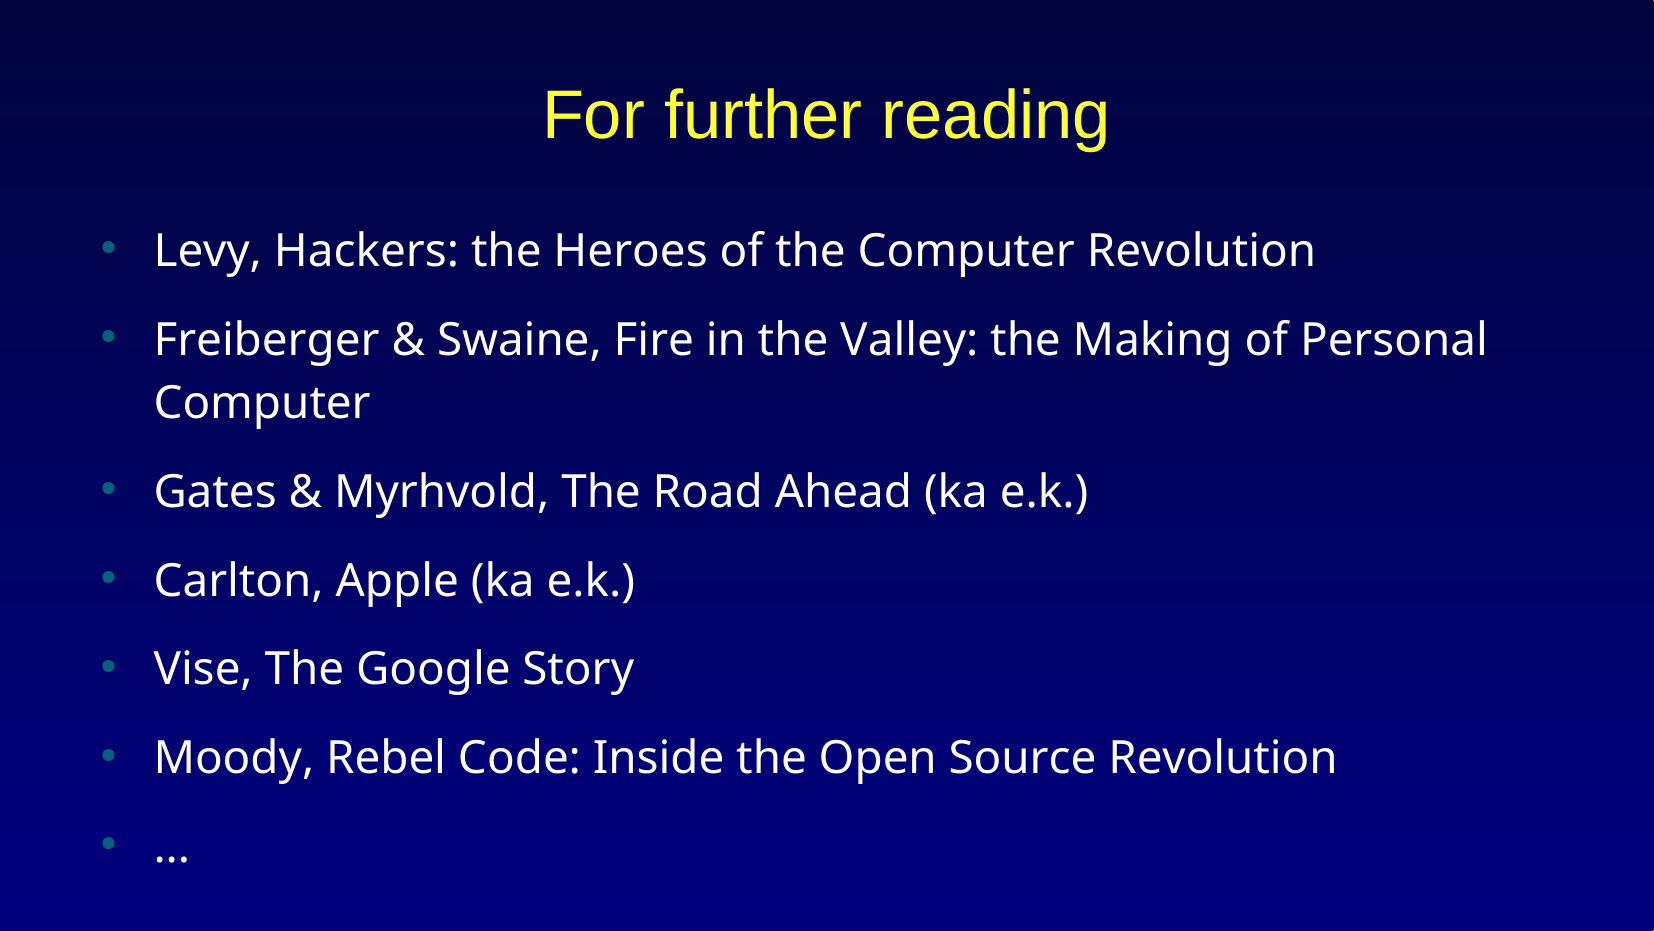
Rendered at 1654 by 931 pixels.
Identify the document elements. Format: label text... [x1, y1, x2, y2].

list Levy, Hackers: the Heroes of the Computer Revolution Freiberger & Swaine, Fire in the Valley: the Making of Personal Computer Gates & Myrhvold, The Road Ahead (ka e.k.) Carlton, Apple (ka e.k.) Vise, The Google Story Moody, Rebel Code: Inside the Open Source Revolution ... [82, 217, 1571, 861]
title For further reading [82, 37, 1571, 193]
